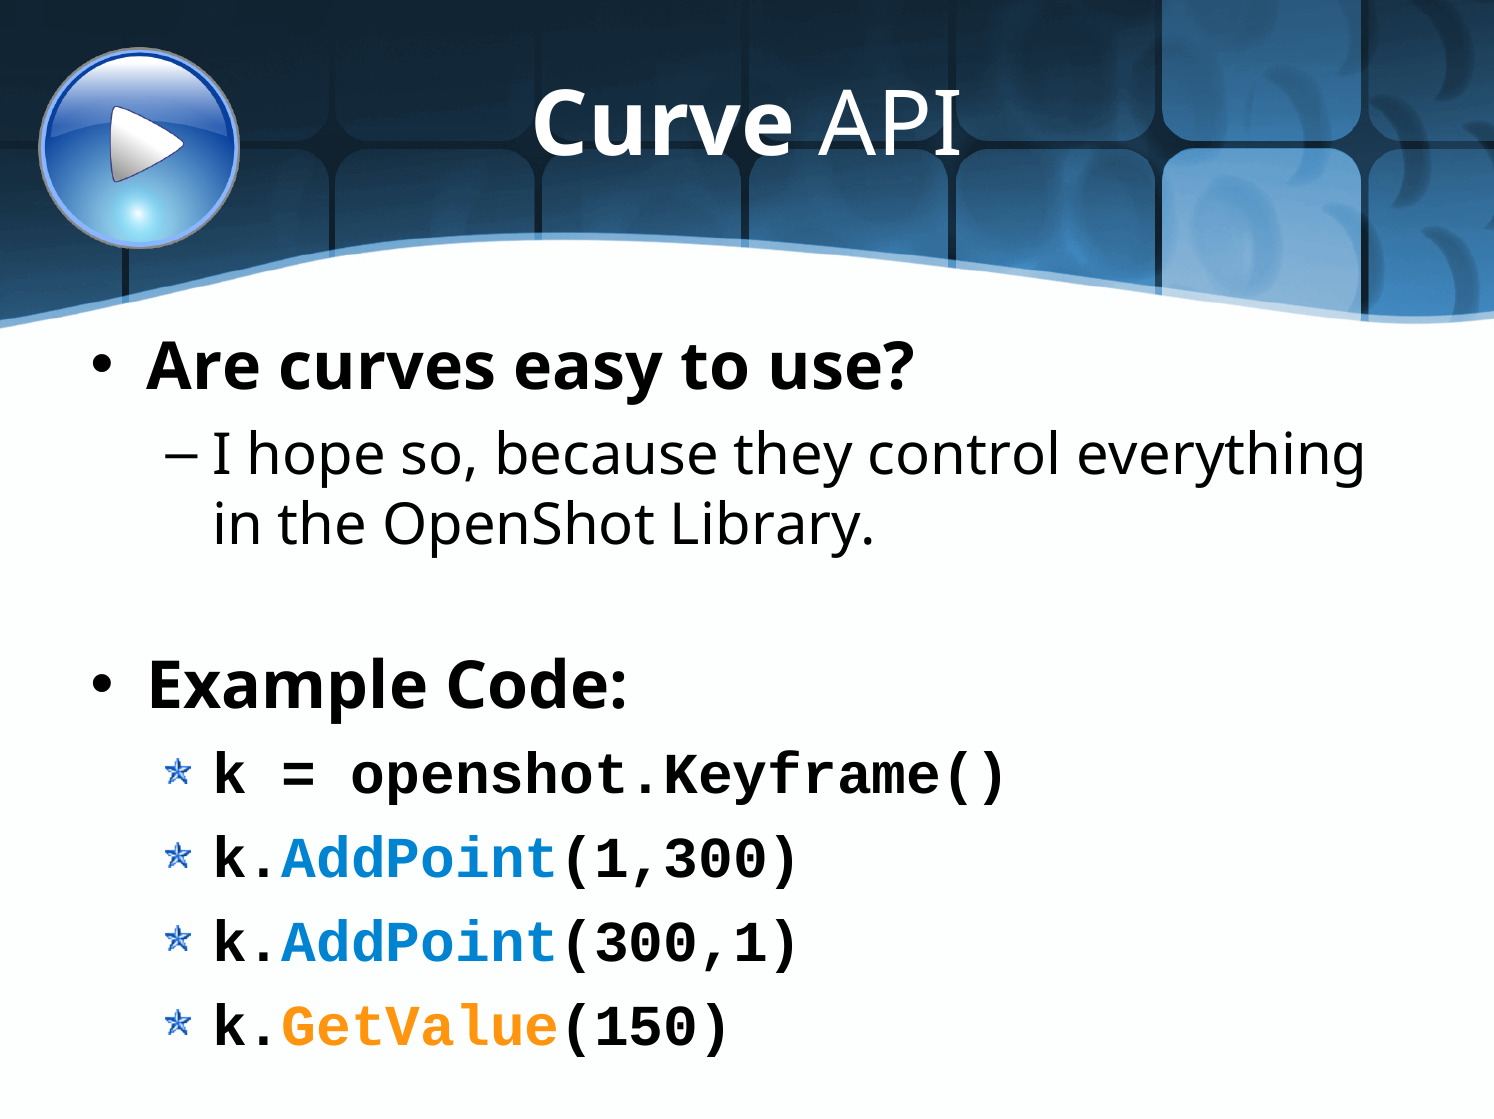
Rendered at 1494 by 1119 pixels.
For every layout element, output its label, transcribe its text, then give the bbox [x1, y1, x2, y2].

picture [0, 0, 1494, 1119]
list Are curves easy to use? I hope so, because they control everything in the OpenShot Library. Example Code: k = openshot.Keyframe() k.AddPoint(1,300) k.AddPoint(300,1) k.GetValue(150) [75, 315, 1420, 1097]
title Curve API [74, 25, 1420, 213]
